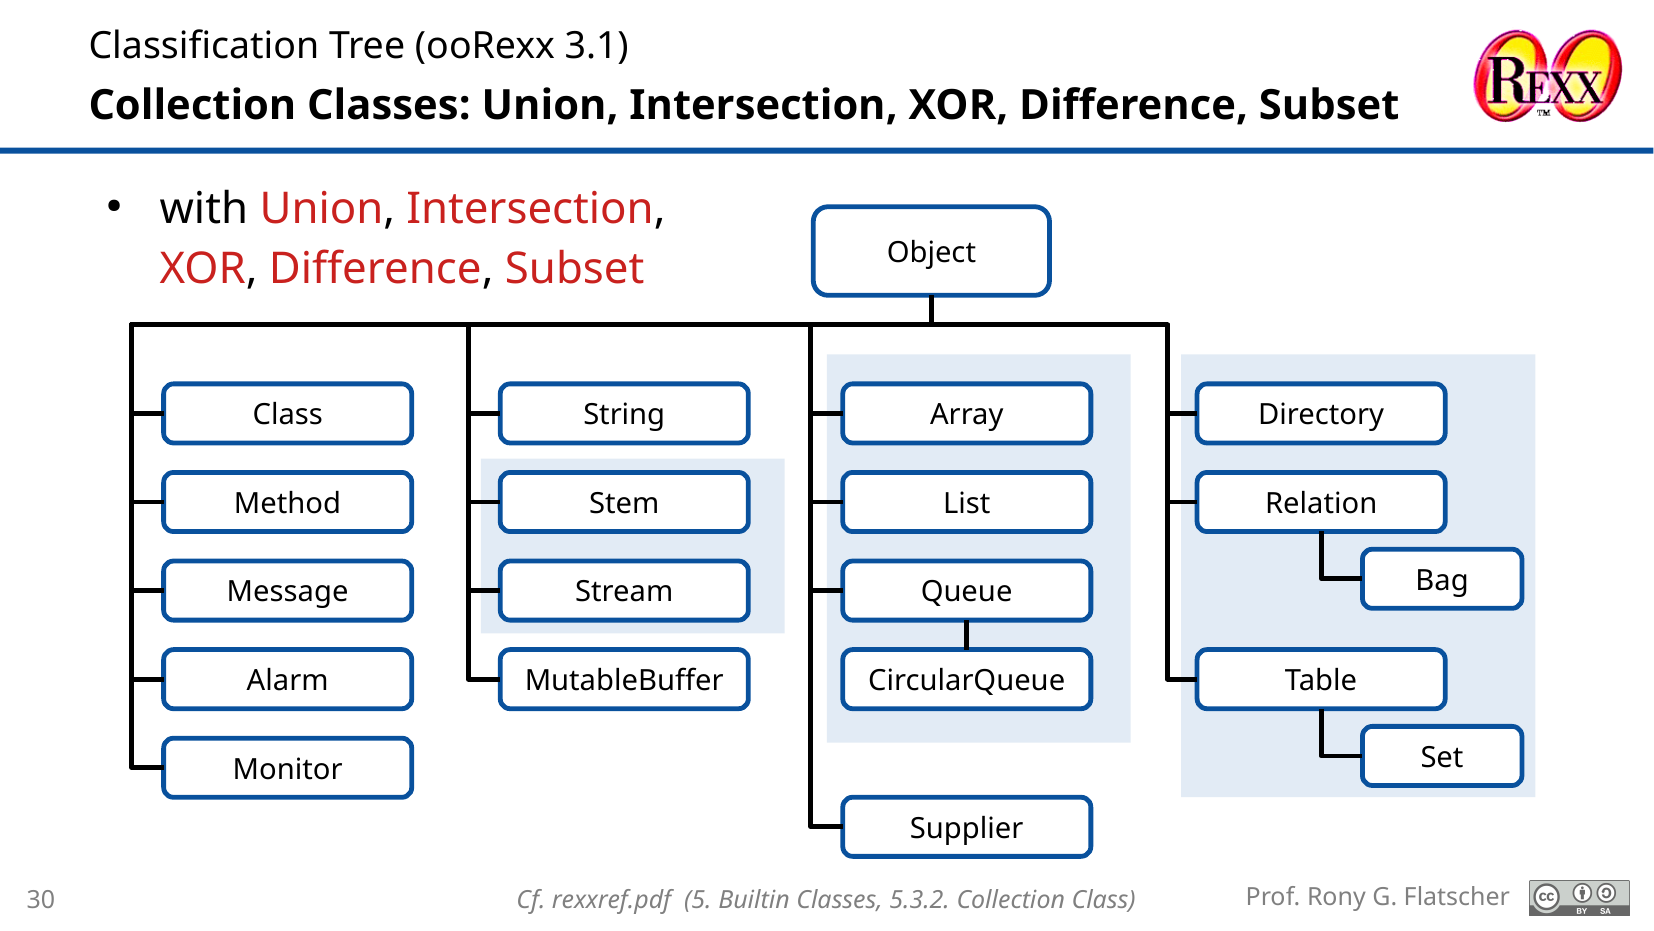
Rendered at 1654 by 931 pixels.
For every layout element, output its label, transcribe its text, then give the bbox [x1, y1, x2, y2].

text_box List [842, 472, 1091, 532]
title Collection Classes: Union, Intersection, XOR, Difference, Subset [29, 59, 1654, 148]
text_box [480, 458, 785, 634]
text_box Message [163, 561, 412, 621]
text_box Stream [500, 561, 749, 621]
text_box Directory [1197, 383, 1446, 443]
text_box Relation [1197, 472, 1446, 532]
text_box Array [842, 383, 1091, 443]
text_box Table [1197, 649, 1446, 709]
text_box Supplier [842, 797, 1091, 857]
text_box Object [813, 206, 1050, 296]
text_box MutableBuffer [500, 649, 749, 709]
text_box String [500, 383, 749, 443]
text_box Cf. rexxref.pdf (5. Builtin Classes, 5.3.2. Collection Class) [0, 874, 1654, 922]
text_box Method [163, 472, 412, 532]
text_box Alarm [163, 649, 412, 709]
text_box Bag [1362, 549, 1522, 609]
text_box [826, 354, 1131, 743]
text_box Monitor [163, 738, 412, 798]
text_box Queue [842, 561, 1091, 621]
list with Union, Intersection, XOR, Difference, Subset [88, 177, 768, 296]
title Classification Tree (ooRexx 3.1) [29, 0, 1654, 59]
text_box [1181, 354, 1536, 798]
text_box Set [1362, 726, 1522, 786]
text_box Class [163, 383, 412, 443]
text_box Stem [500, 472, 749, 532]
text_box CircularQueue [842, 649, 1091, 709]
